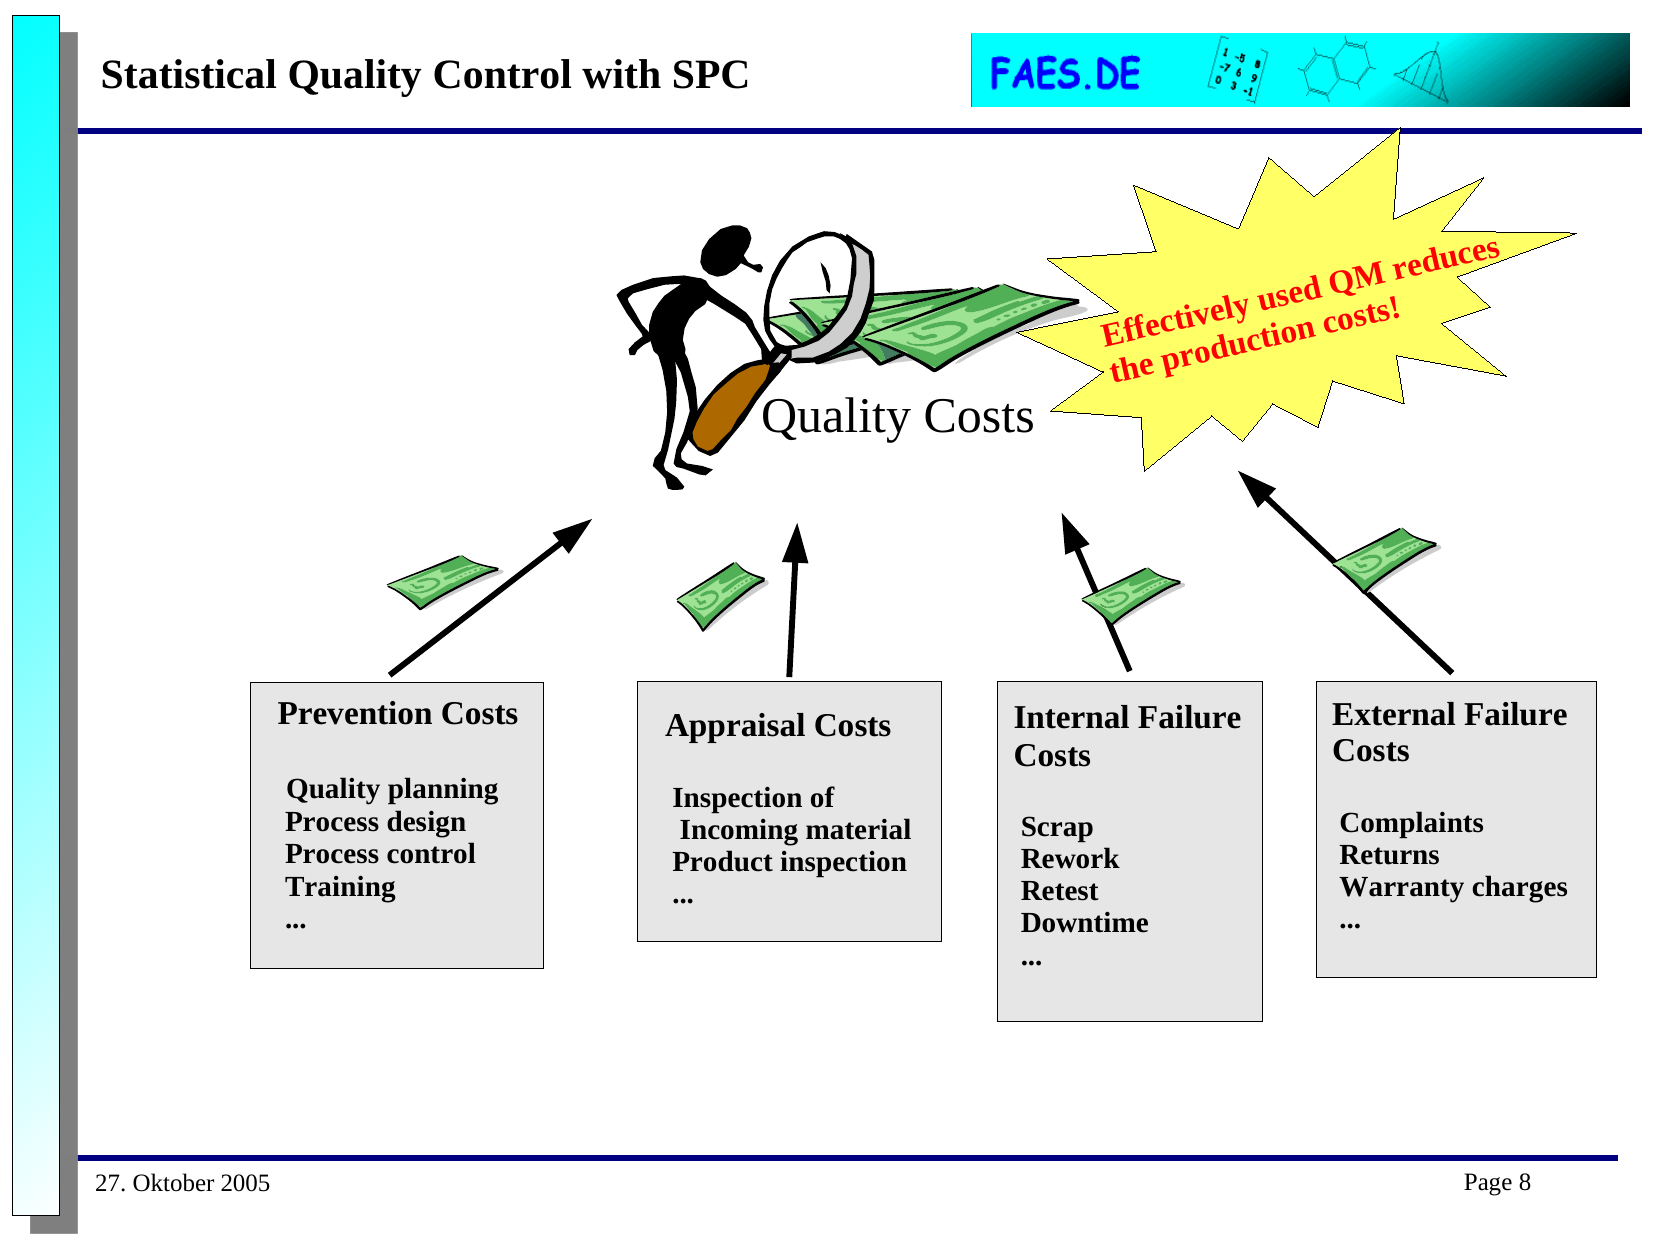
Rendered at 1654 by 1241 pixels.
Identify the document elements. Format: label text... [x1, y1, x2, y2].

text_box [997, 681, 1263, 1022]
text_box Effectively used QM reduces the production costs! [1097, 226, 1512, 392]
picture [673, 558, 772, 635]
text_box Page <Nummer> [1463, 1167, 1636, 1207]
picture [616, 225, 1094, 490]
text_box Appraisal Costs Inspection of Incoming material Product inspection ... [665, 707, 918, 916]
picture [1328, 524, 1445, 597]
text_box External Failure Costs Complaints Returns Warranty charges ... [1332, 695, 1579, 942]
text_box [1016, 127, 1507, 472]
text_box [12, 15, 60, 1216]
text_box Statistical Quality Control with SPC [100, 51, 810, 100]
text_box [637, 681, 942, 942]
picture [971, 33, 1630, 108]
text_box Prevention Costs Quality planning Process design Process control Training ... [277, 694, 520, 941]
text_box [1496, 231, 1577, 261]
text_box Internal Failure Costs Scrap Rework Retest Downtime ... [1013, 699, 1242, 979]
text_box [250, 682, 544, 969]
text_box [1316, 681, 1597, 978]
text_box Quality Costs [760, 387, 1036, 444]
picture [383, 552, 507, 613]
text_box October 27, 2005 [95, 1168, 271, 1205]
picture [1078, 564, 1188, 629]
